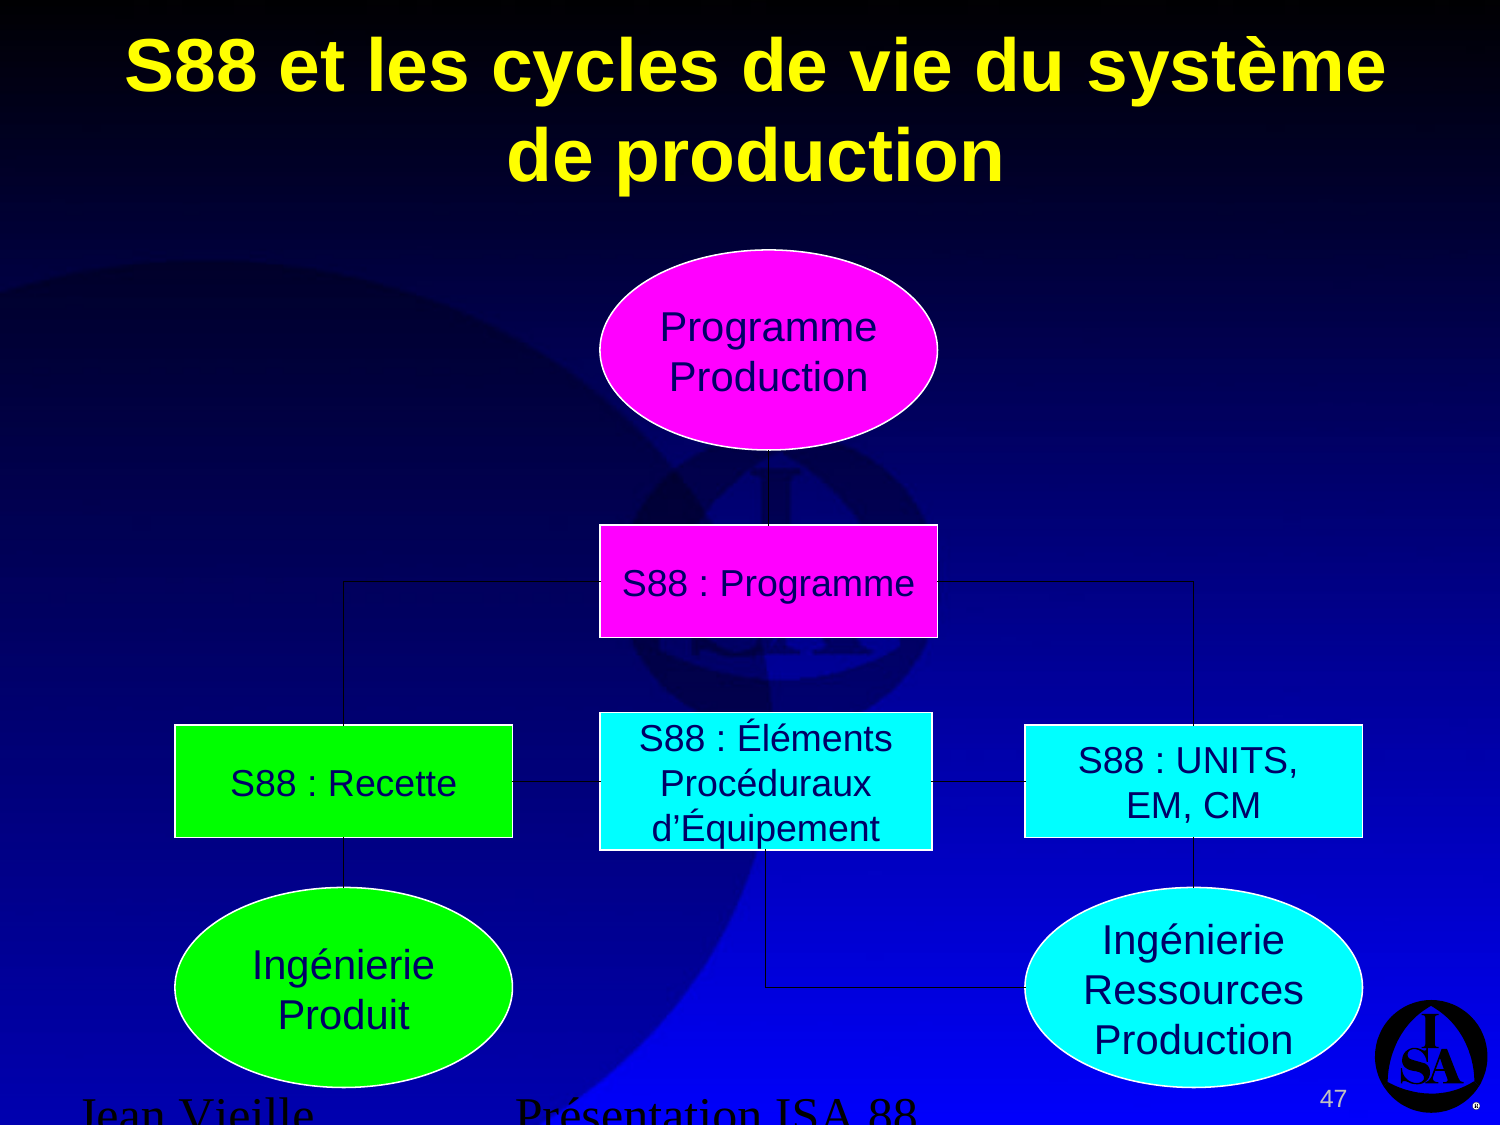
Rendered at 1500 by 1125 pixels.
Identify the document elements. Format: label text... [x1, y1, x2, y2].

picture [874, 1101, 885, 1114]
text_box S88 : Recette [174, 724, 513, 838]
picture [298, 1110, 308, 1118]
picture [0, 0, 1500, 1125]
picture [234, 1110, 244, 1118]
picture [607, 1110, 617, 1118]
text_box Ingénierie Ressources Production [1024, 887, 1363, 1088]
text_box Ingénierie Produit [174, 887, 513, 1088]
picture [565, 1110, 575, 1118]
text_box S88 : Programme [599, 524, 938, 638]
picture [631, 1111, 640, 1125]
picture [124, 1120, 133, 1125]
picture [830, 1103, 841, 1118]
text_box Programme Production [599, 249, 938, 450]
picture [148, 1111, 157, 1125]
title S88 et les cycles de vie du système de production [75, 8, 1438, 204]
picture [873, 1116, 886, 1125]
picture [828, 1121, 843, 1125]
picture [899, 1101, 910, 1114]
picture [898, 1116, 911, 1125]
picture [102, 1110, 112, 1118]
text_box S88 : UNITS, EM, CM [1024, 724, 1363, 838]
picture [524, 1101, 535, 1117]
picture [745, 1111, 754, 1125]
text_box S88 : Éléments Procéduraux d’Équipement [600, 712, 932, 850]
picture [668, 1120, 677, 1125]
picture [718, 1110, 731, 1125]
